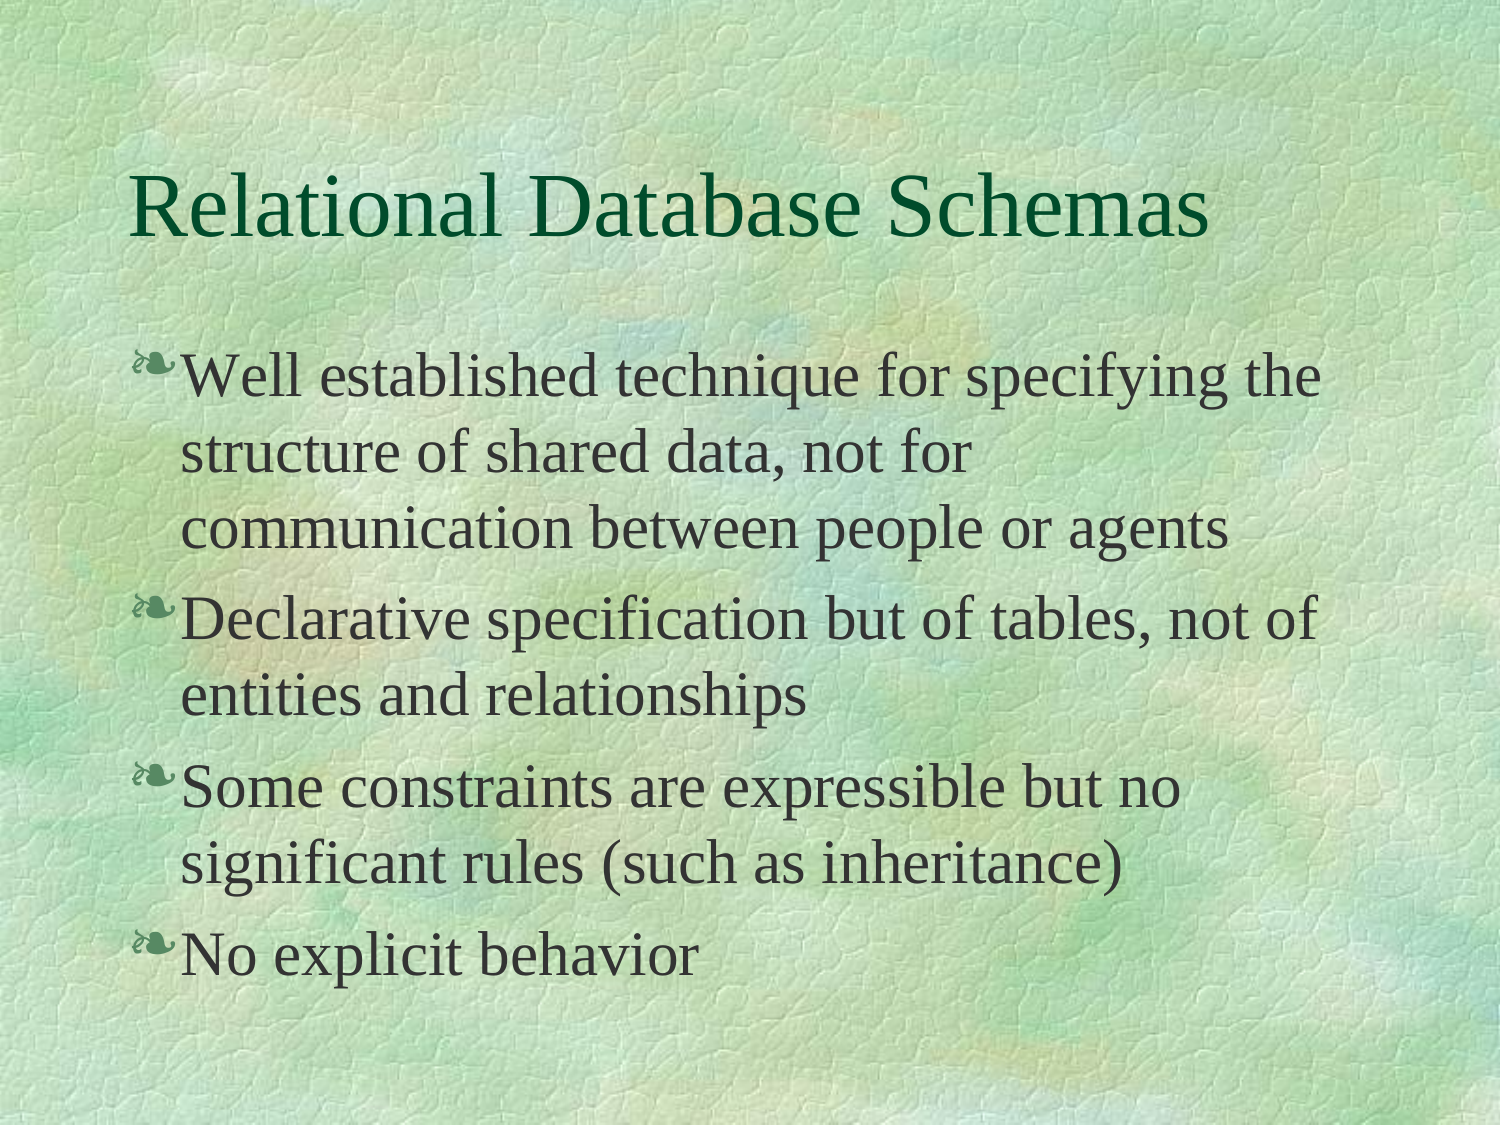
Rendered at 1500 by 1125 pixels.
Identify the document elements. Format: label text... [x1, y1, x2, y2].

title Relational Database Schemas [112, 74, 1388, 263]
picture [0, 0, 1500, 1125]
list Well established technique for specifying the structure of shared data, not for communication between people or agents Declarative specification but of tables, not of entities and relationships Some constraints are expressible but no significant rules (such as inheritance) No explicit behavior [112, 324, 1388, 1000]
